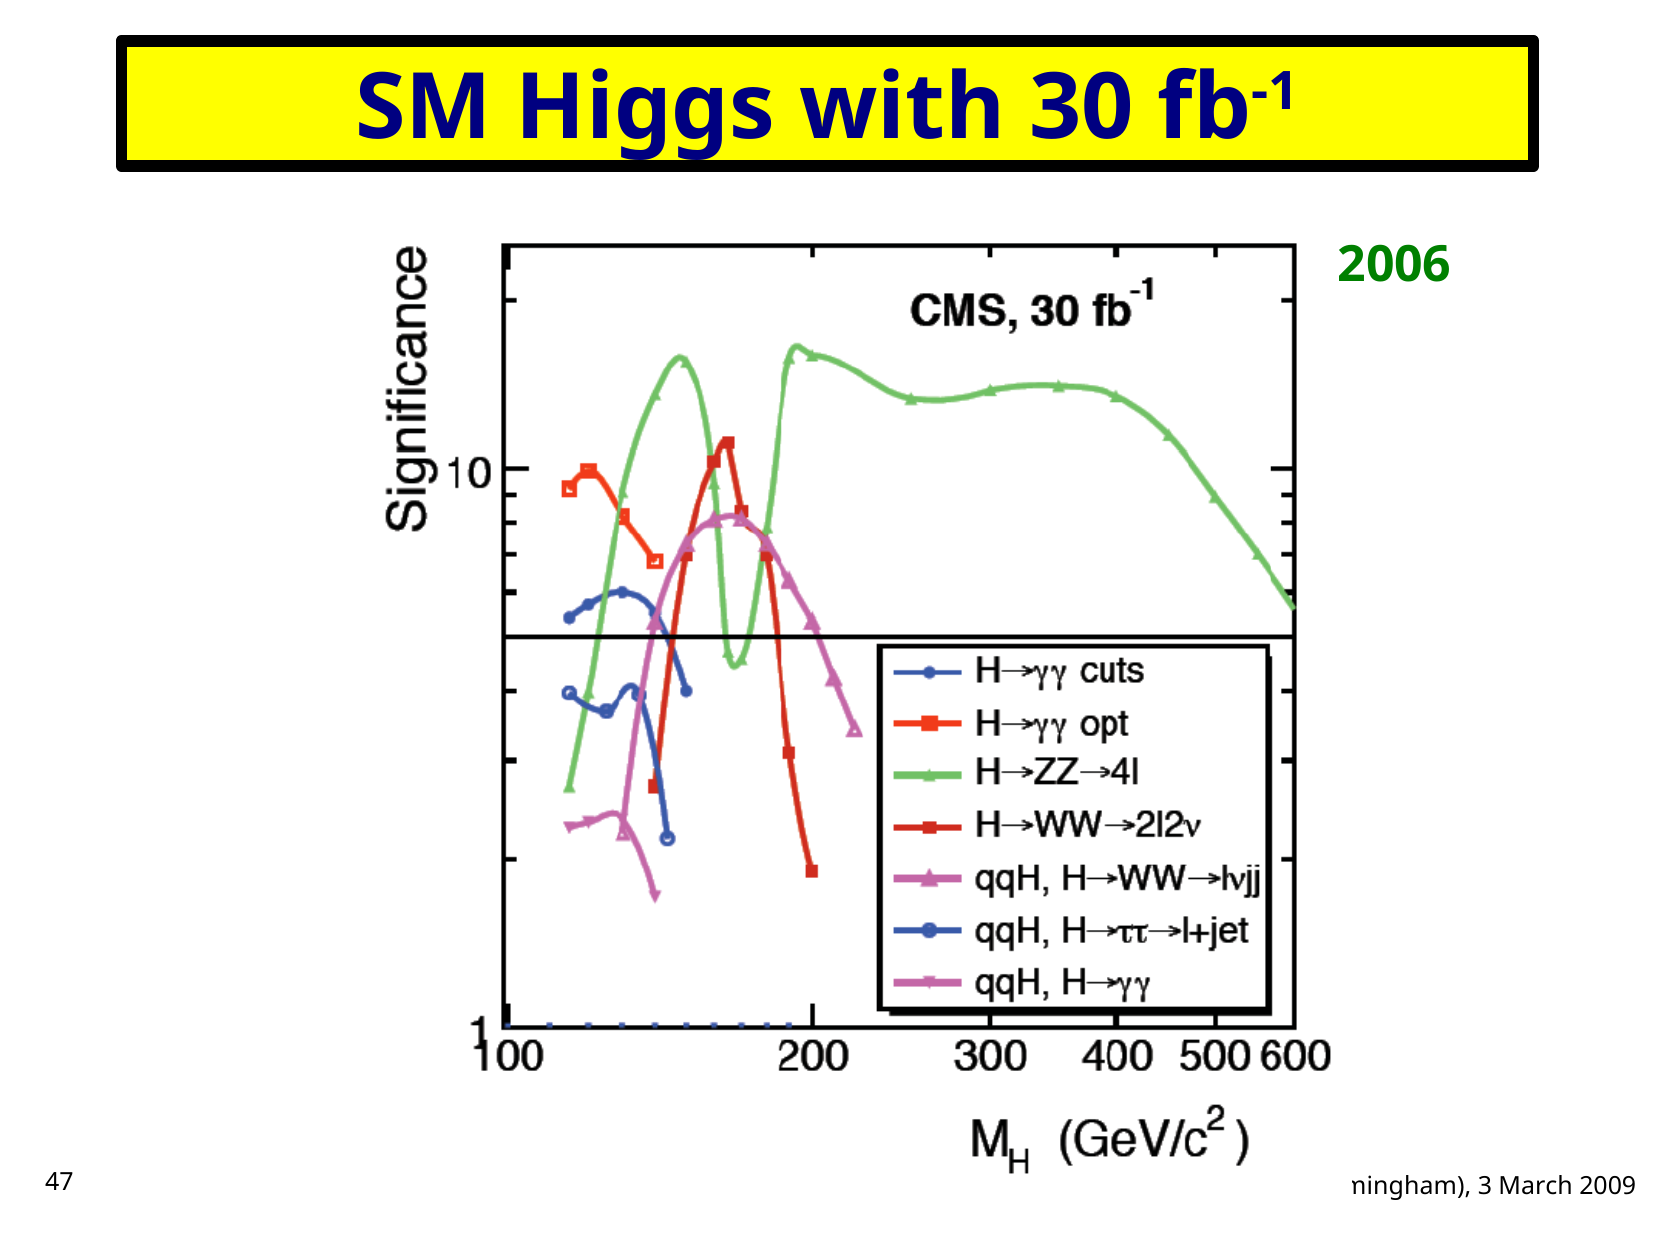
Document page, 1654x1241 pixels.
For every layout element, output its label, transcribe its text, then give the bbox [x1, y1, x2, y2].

picture [373, 201, 1352, 1198]
title SM Higgs with 30 fb-1 [121, 48, 1534, 158]
text_box 2006 [1337, 227, 1576, 286]
